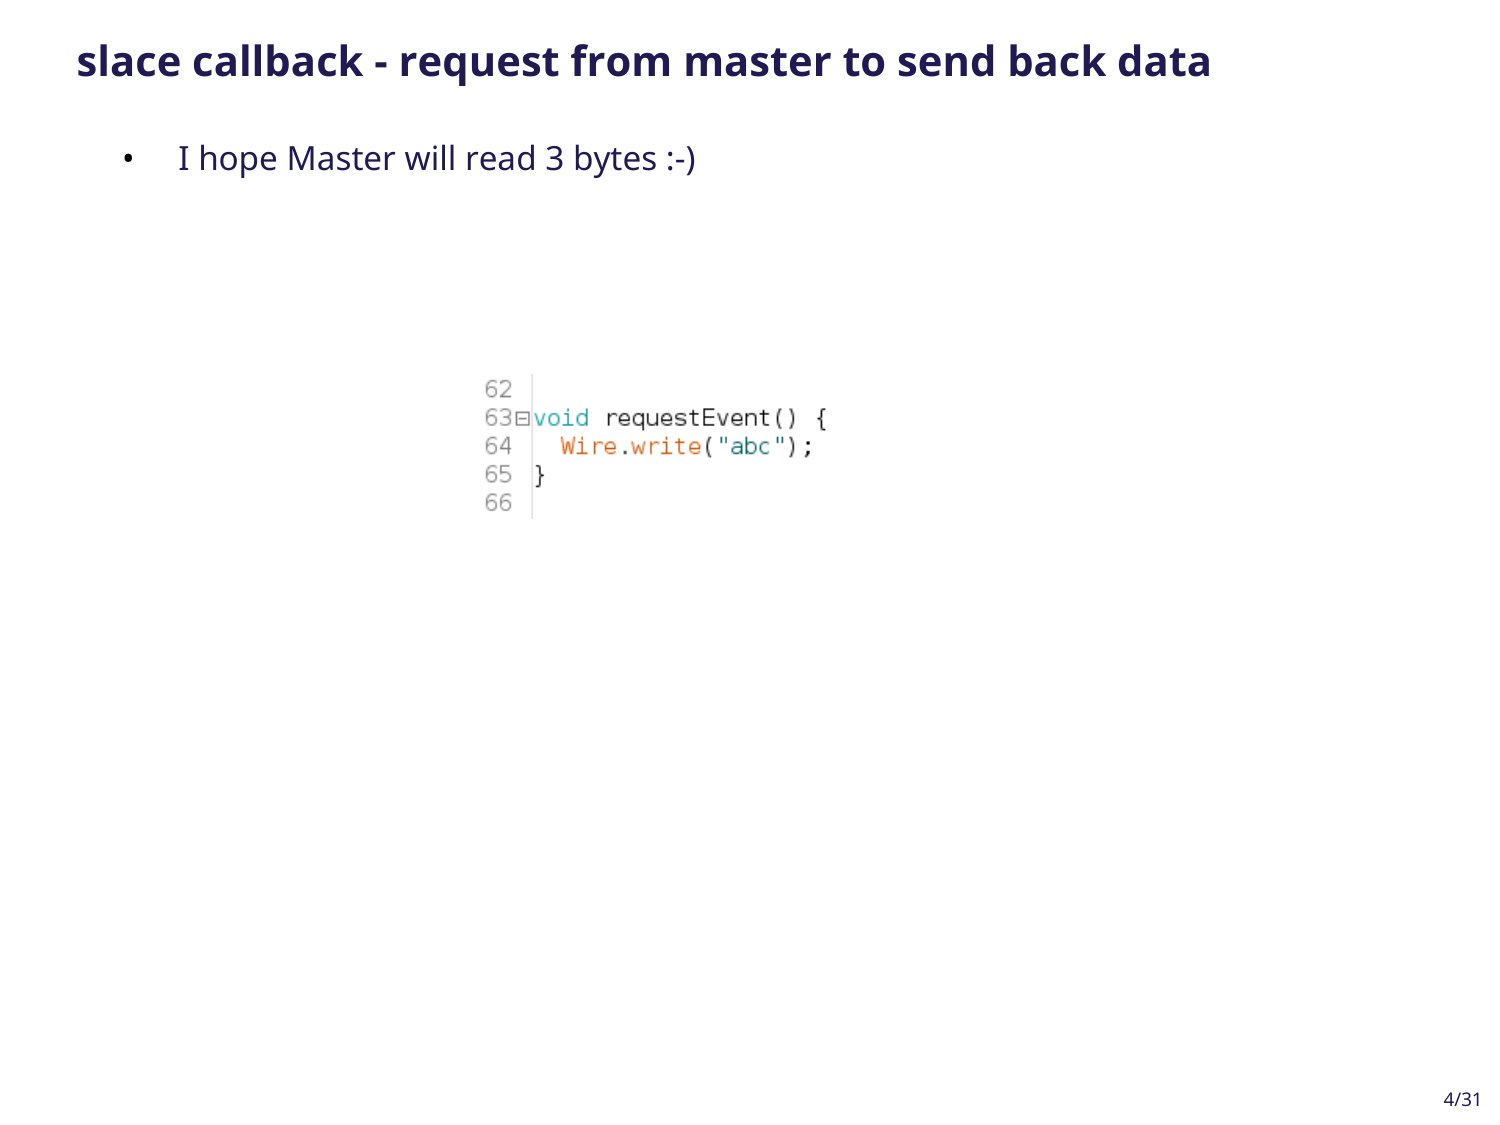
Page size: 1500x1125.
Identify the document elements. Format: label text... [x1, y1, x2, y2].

picture [480, 374, 885, 519]
list I hope Master will read 3 bytes :-) [60, 135, 1482, 1081]
title slace callback - request from master to send back data [61, 28, 1441, 92]
